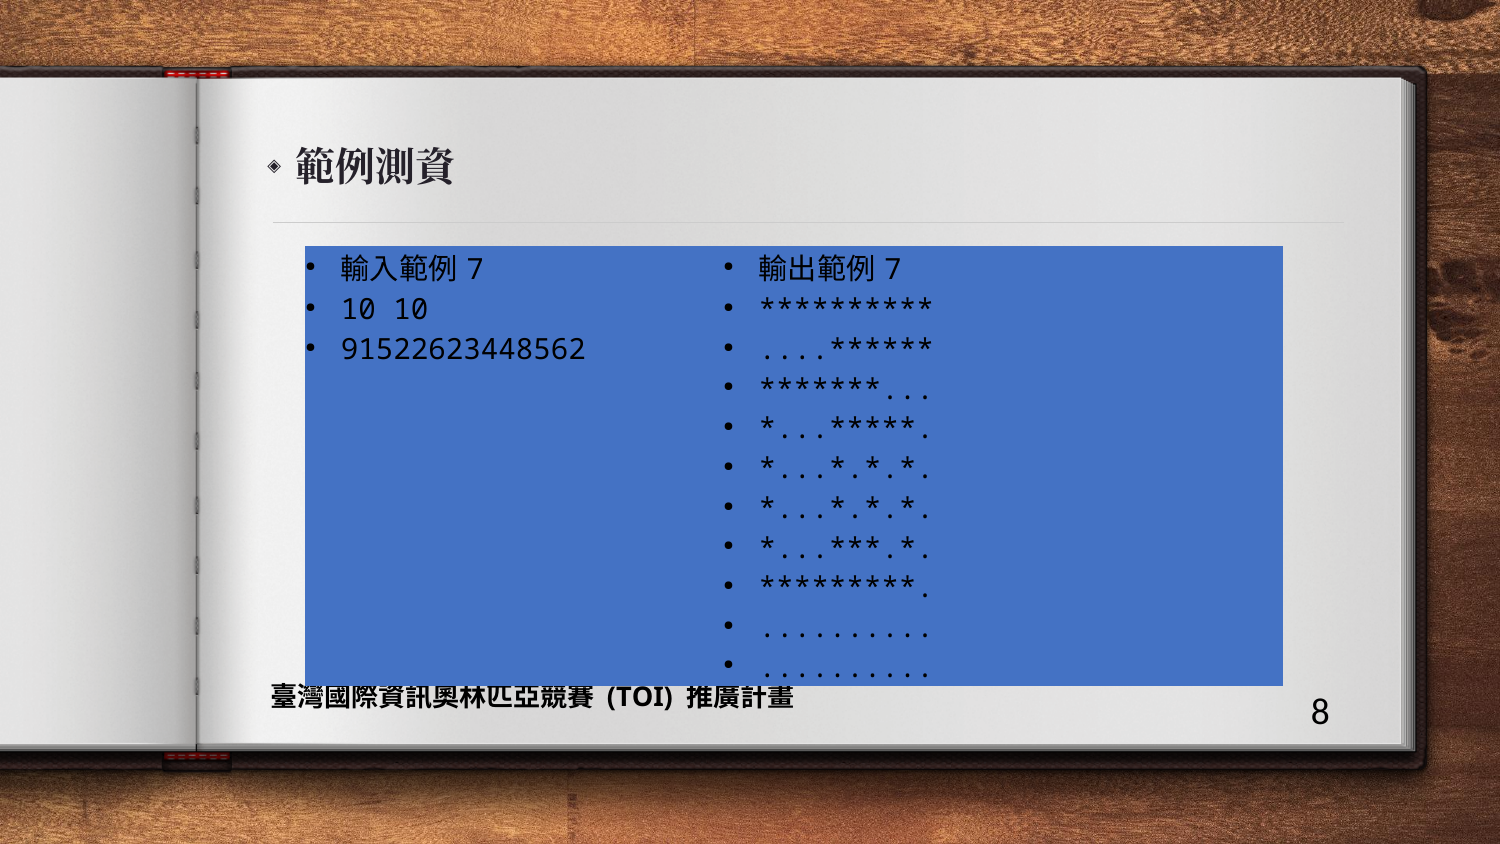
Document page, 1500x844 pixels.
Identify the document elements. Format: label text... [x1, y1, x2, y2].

list 範例測資 [252, 126, 1194, 205]
text_box 7 [1295, 672, 1386, 737]
table_header 輸出範例7 ********** ....****** *******... *...*****. *...*.*.*. *...*.*.*. *...***.*. *********. .......... .......... [723, 246, 1283, 686]
table_header 輸入範例7 10 10 91522623448562 [305, 246, 723, 686]
